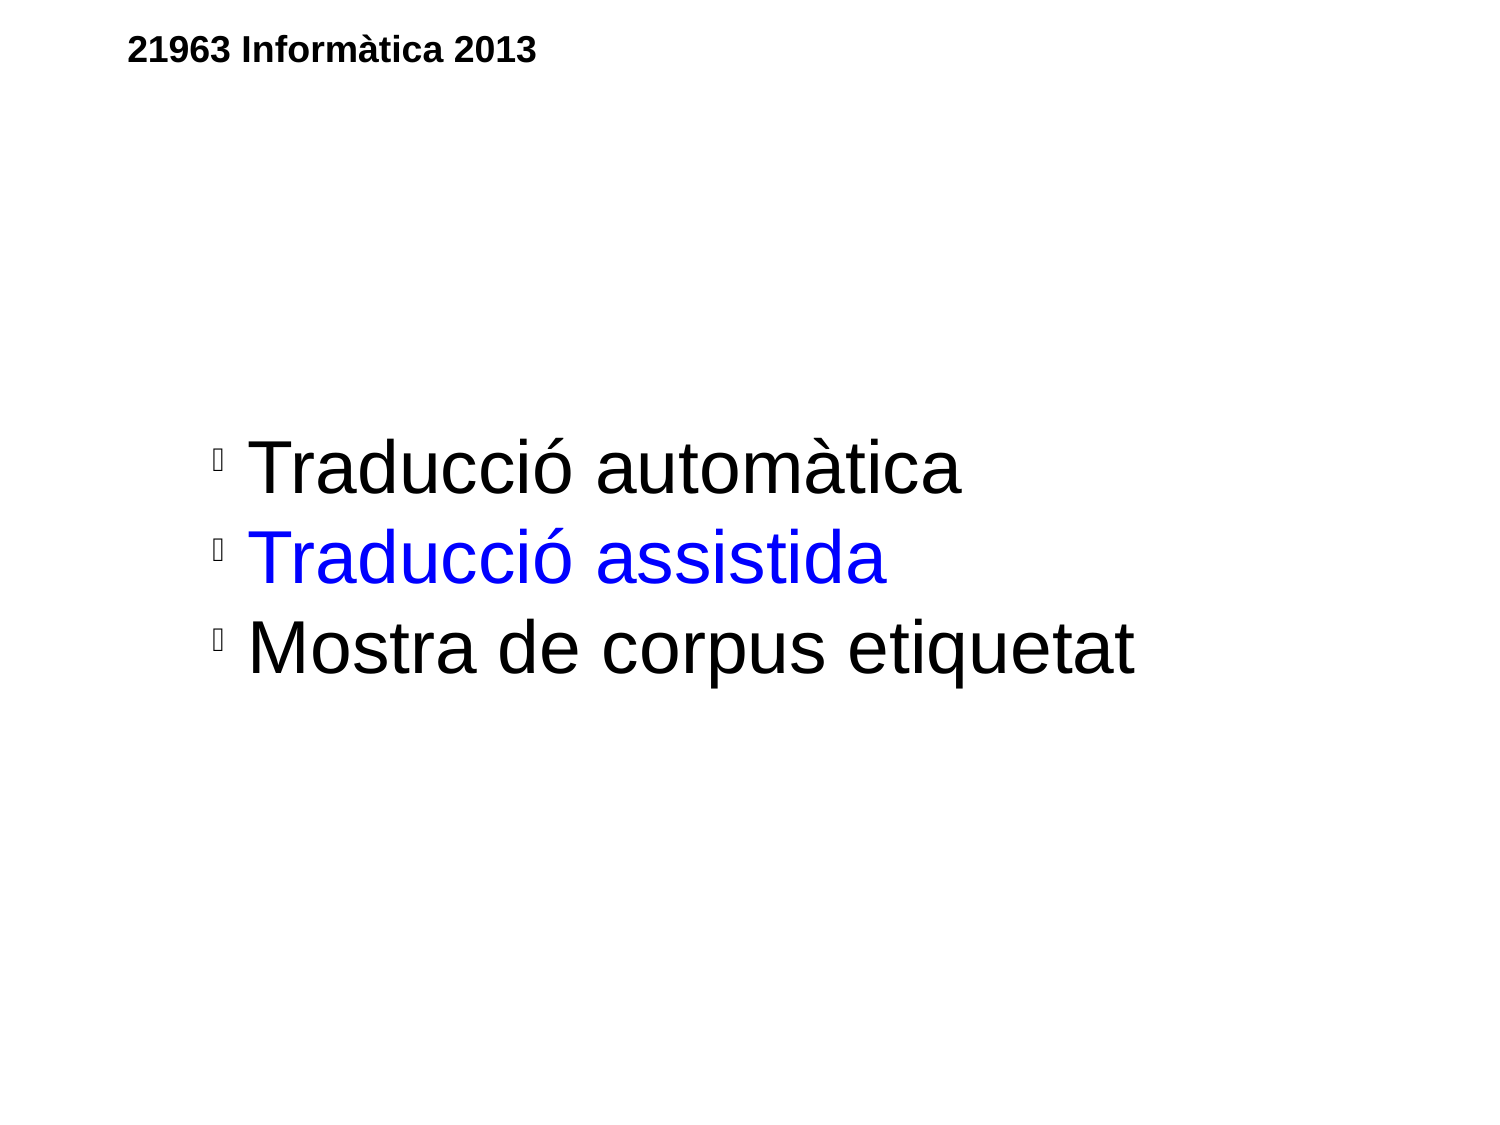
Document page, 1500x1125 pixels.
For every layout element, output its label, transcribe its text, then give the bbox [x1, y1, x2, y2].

text_box Traducció automàtica Traducció assistida Mostra de corpus etiquetat [197, 358, 1331, 672]
text_box 21963 Informàtica 2013 [112, 20, 1388, 85]
